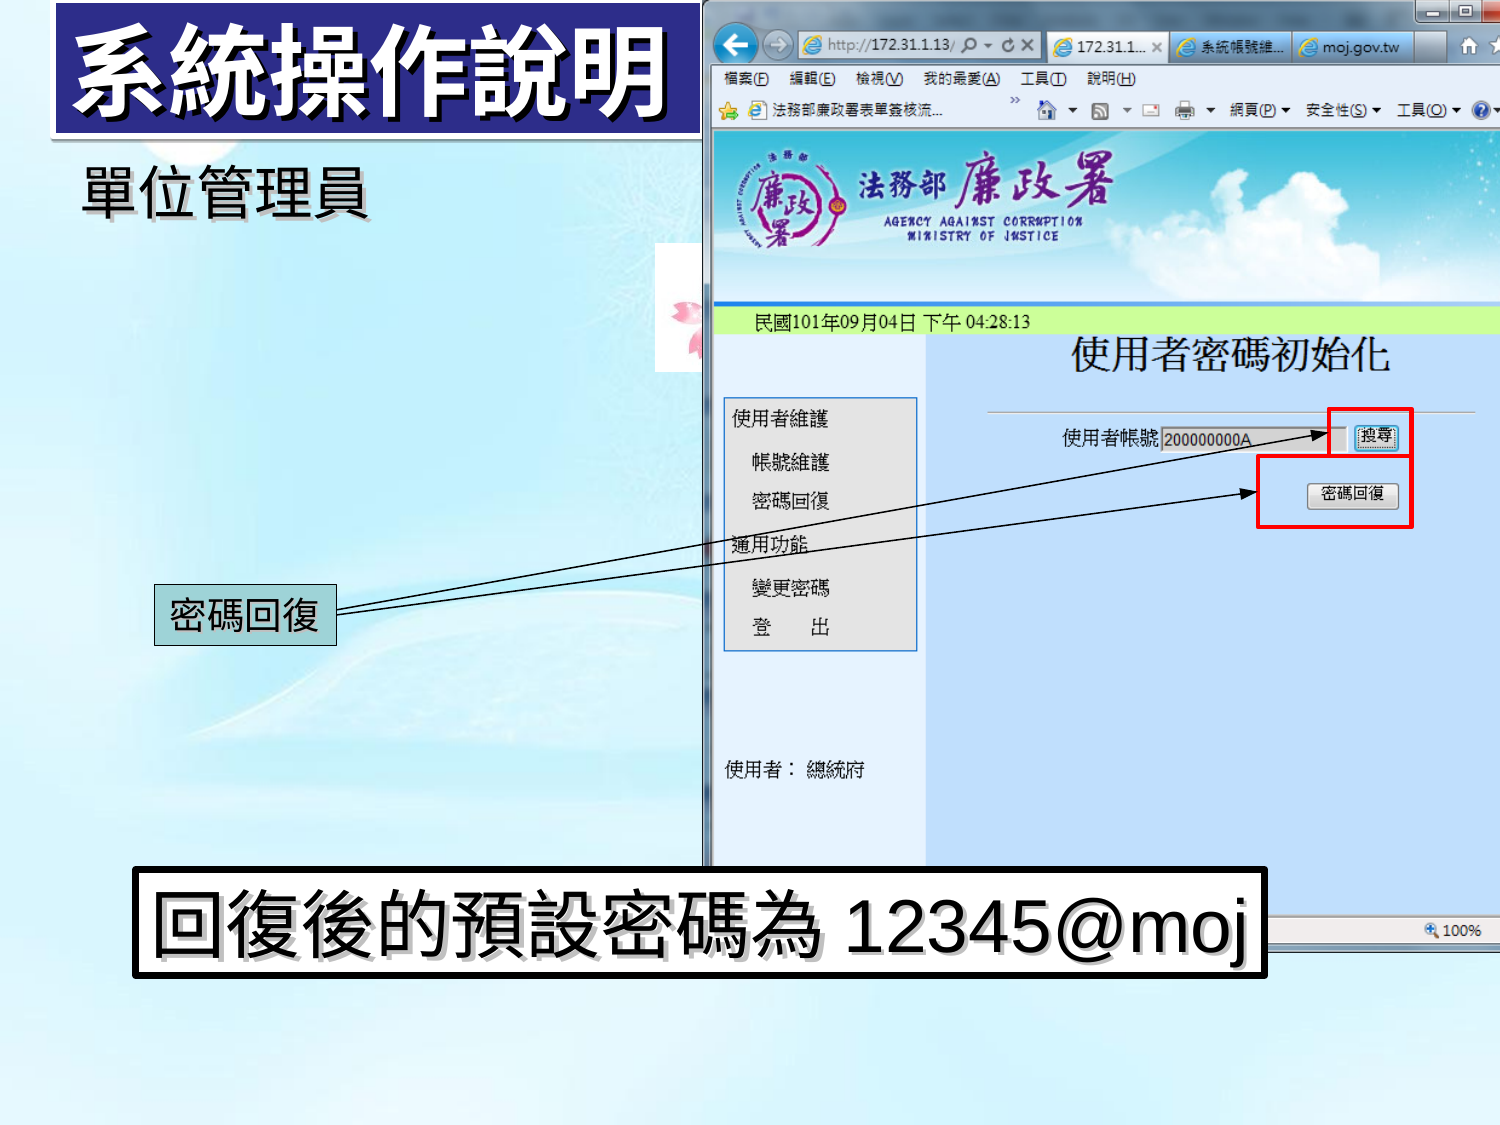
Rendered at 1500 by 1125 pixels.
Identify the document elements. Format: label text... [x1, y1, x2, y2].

title 系統操作說明 [53, 0, 702, 137]
text_box 單位管理員 [64, 148, 390, 235]
text_box 回復後的預設密碼為12345@moj [135, 869, 1257, 976]
text_box 密碼回復 [154, 584, 337, 646]
picture [0, 0, 1500, 1125]
